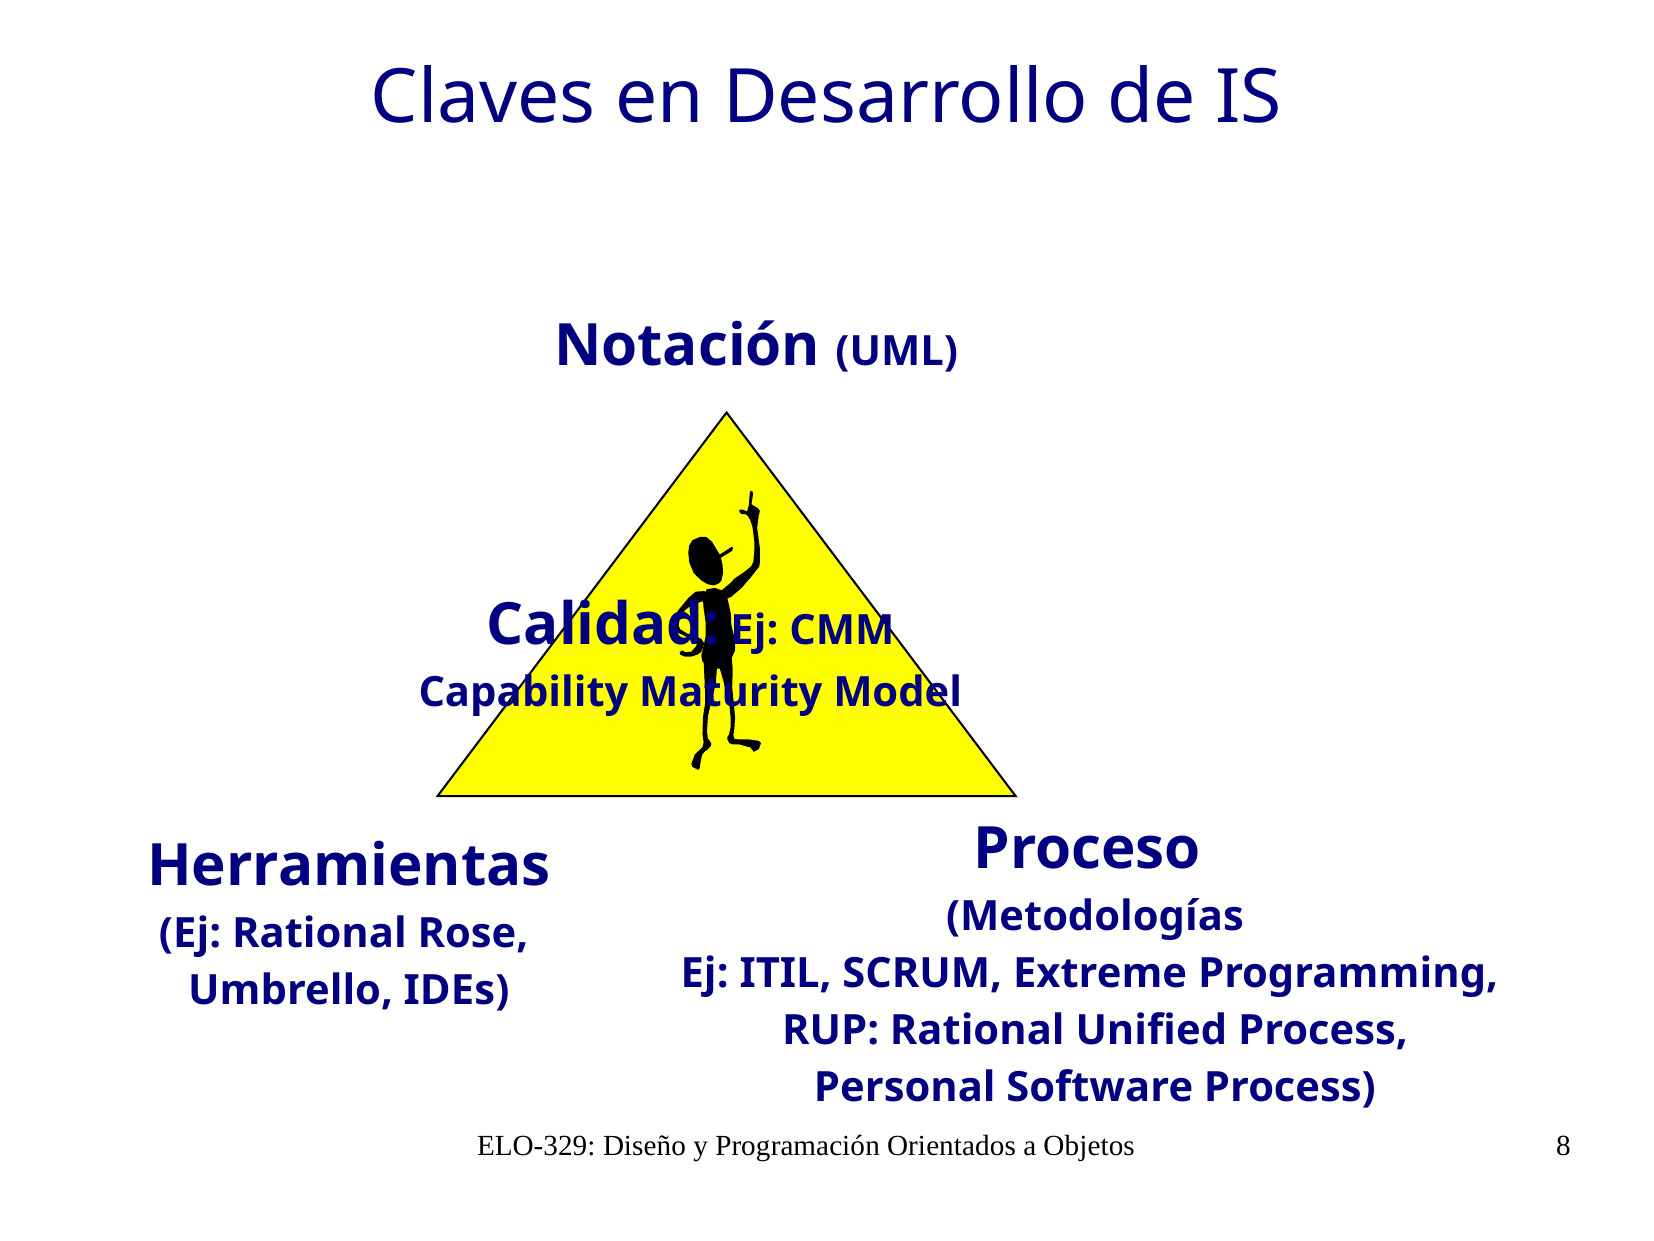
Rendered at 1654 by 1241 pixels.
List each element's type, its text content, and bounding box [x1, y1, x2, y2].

title Claves en Desarrollo de IS [82, 43, 1571, 145]
text_box Notación (UML)‏ [539, 295, 974, 390]
text_box Proceso (Metodologías Ej: ITIL, SCRUM, Extreme Programming, RUP: Rational Unified Process, Personal Software Process)‏ [665, 798, 1525, 1121]
text_box Herramientas (Ej: Rational Rose, Umbrello, IDEs)‏ [132, 815, 566, 1025]
text_box Calidad: Ej: CMM Capability Maturity Model [403, 575, 978, 727]
text_box [437, 727, 1016, 797]
text_box [604, 412, 850, 575]
